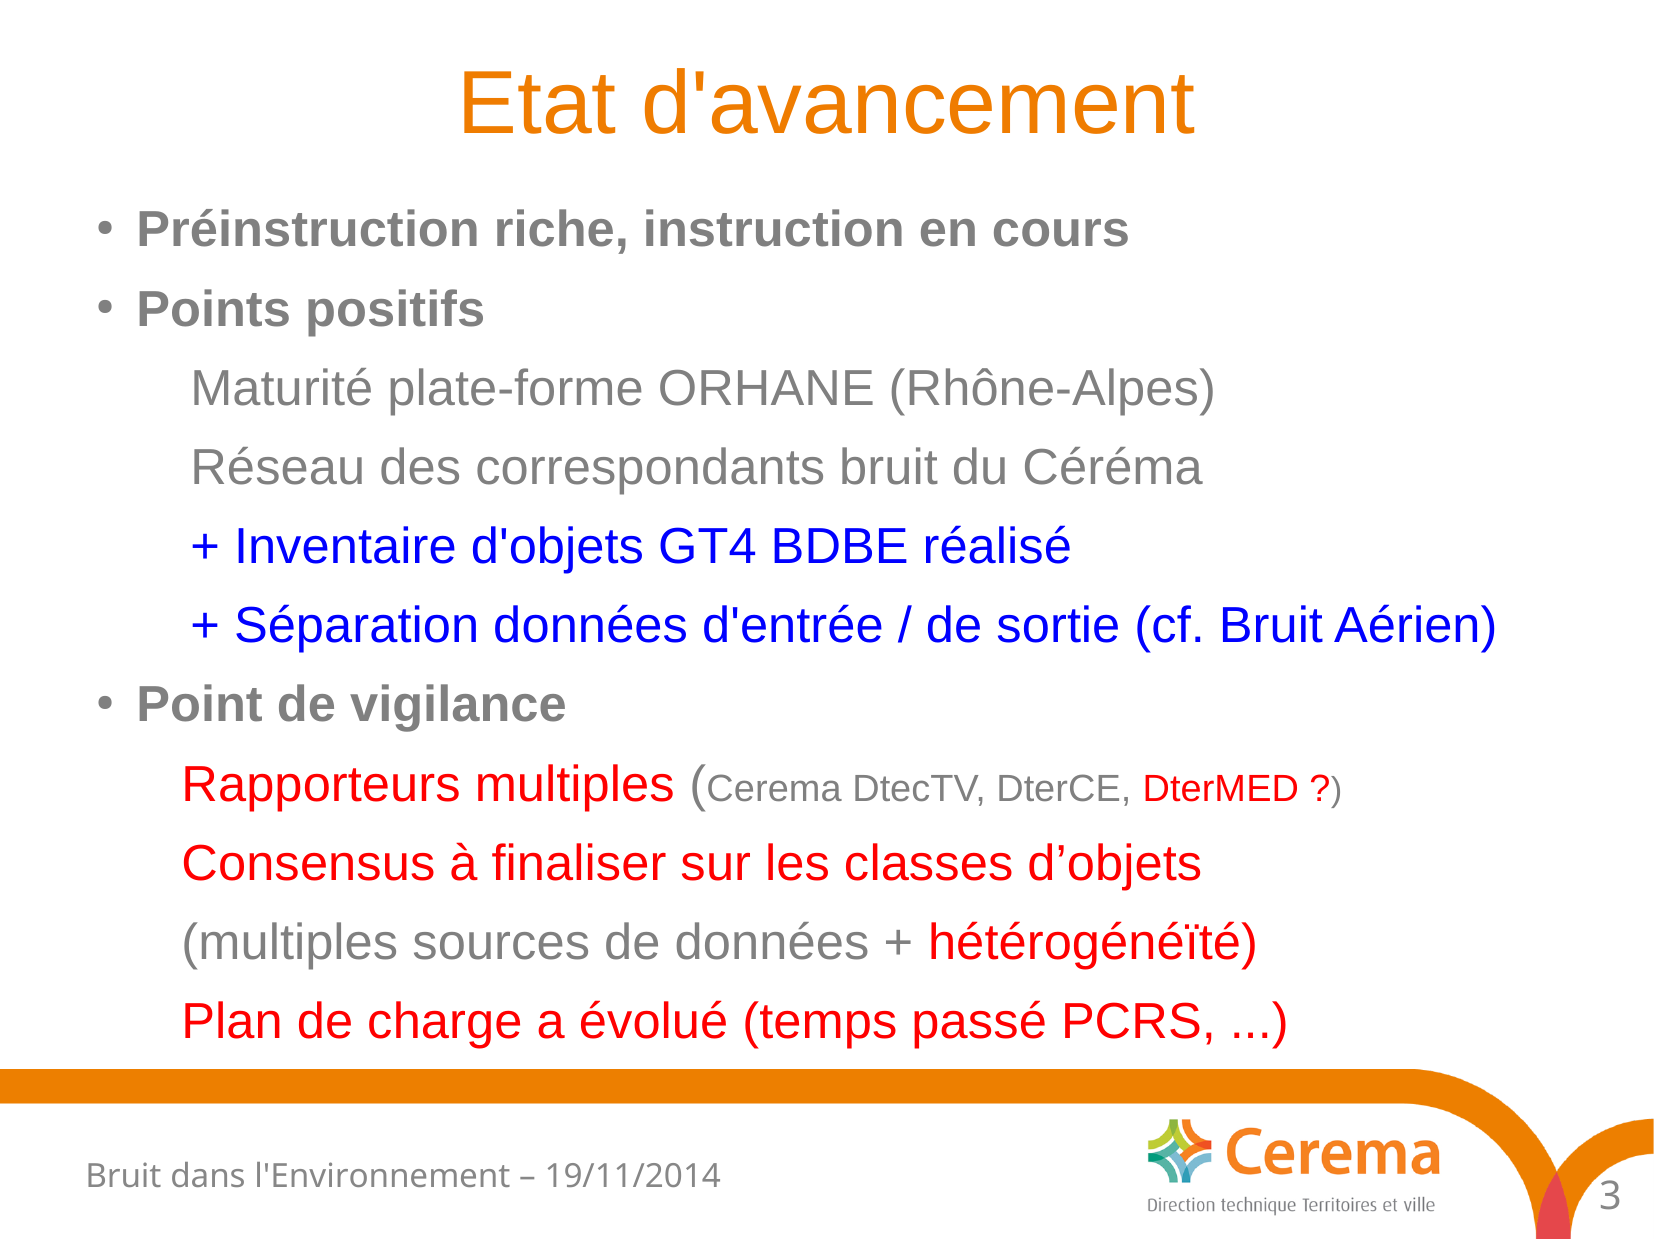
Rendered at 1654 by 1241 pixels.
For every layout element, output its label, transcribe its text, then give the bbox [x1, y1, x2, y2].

list Préinstruction riche, instruction en cours Points positifs Maturité plate-forme ORHANE (Rhône-Alpes) Réseau des correspondants bruit du Céréma + Inventaire d'objets GT4 BDBE réalisé + Séparation données d'entrée / de sortie (cf. Bruit Aérien) Point de vigilance Rapporteurs multiples (Cerema DtecTV, DterCE, DterMED ?) Consensus à finaliser sur les classes d’objets (multiples sources de données + hétérogénéïté) Plan de charge a évolué (temps passé PCRS, ...) [82, 200, 1560, 1063]
picture [0, 1069, 1654, 1239]
title Etat d'avancement [82, 5, 1571, 213]
